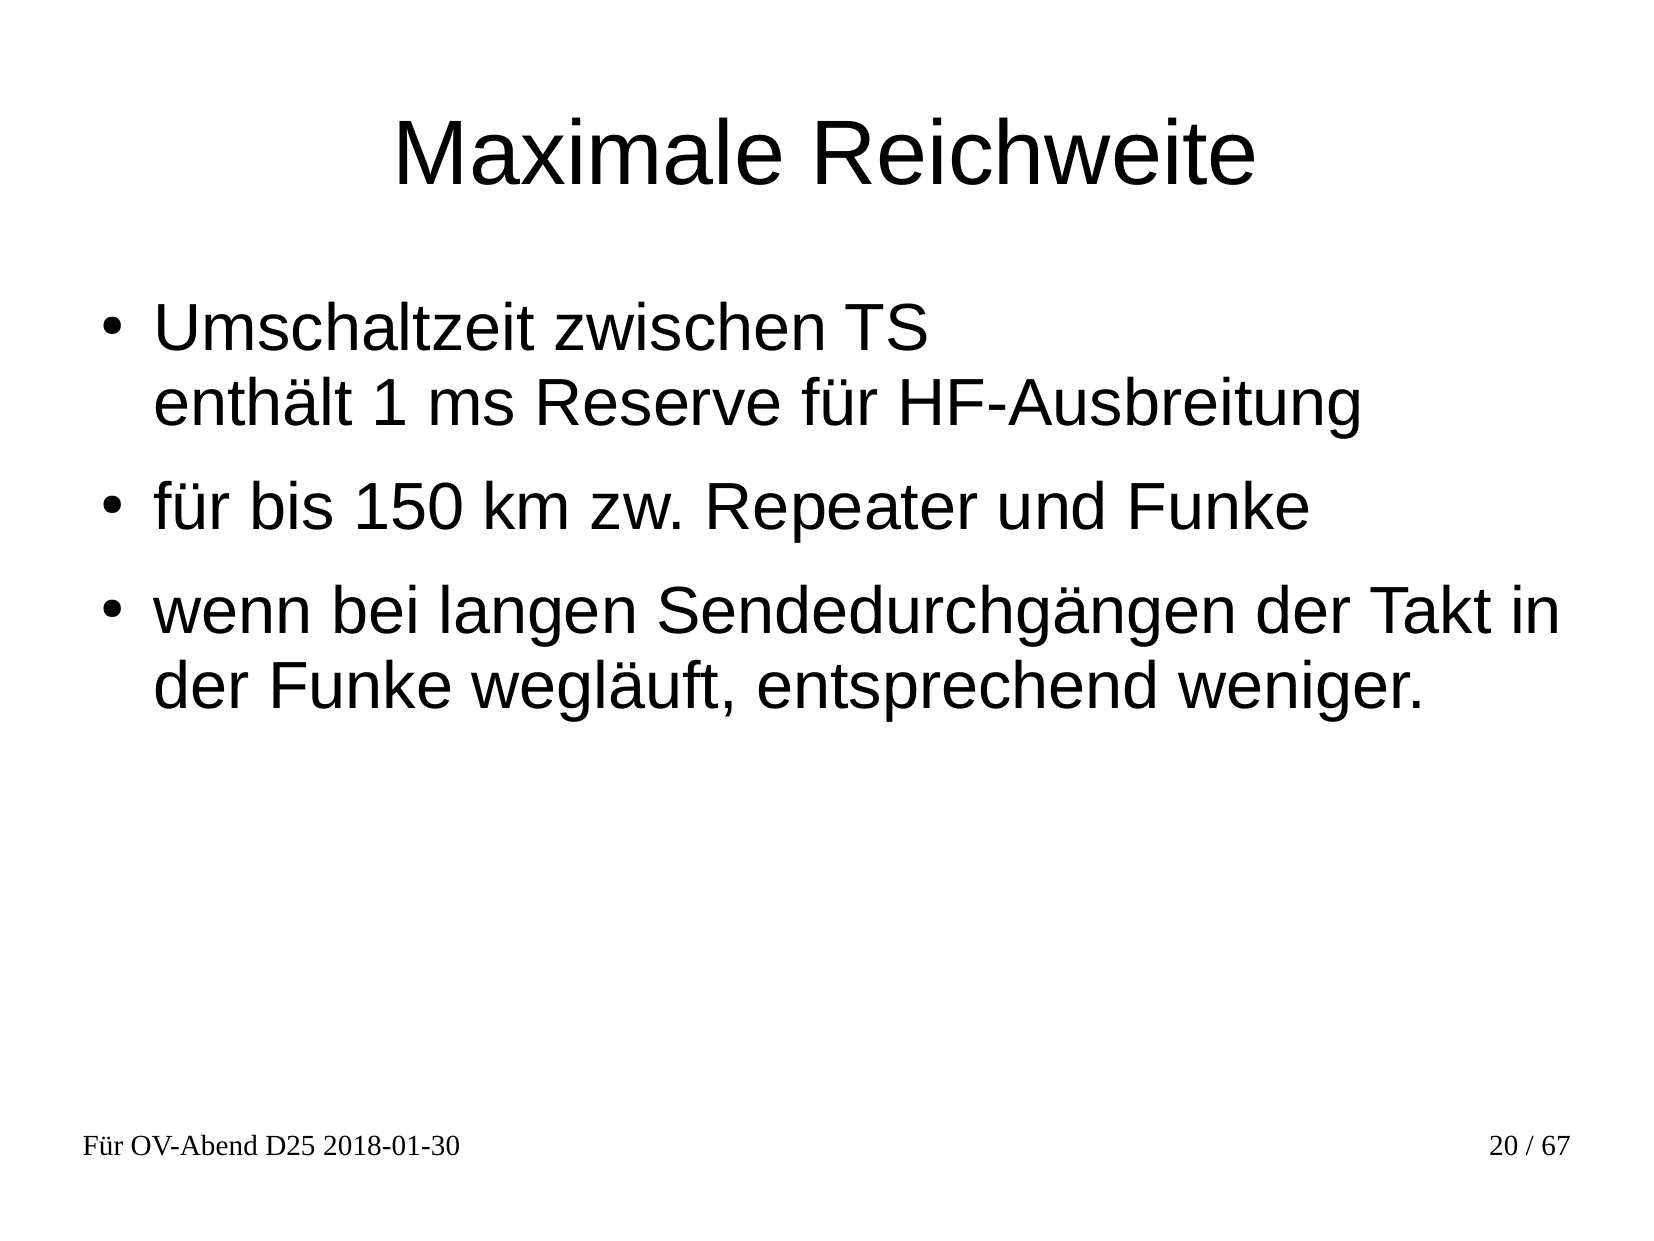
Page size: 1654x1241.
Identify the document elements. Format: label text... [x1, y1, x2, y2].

title Maximale Reichweite [82, 49, 1571, 257]
list Umschaltzeit zwischen TS enthält 1 ms Reserve für HF-Ausbreitung für bis 150 km zw. Repeater und Funke wenn bei langen Sendedurchgängen der Takt in der Funke wegläuft, entsprechend weniger. [82, 290, 1571, 1010]
